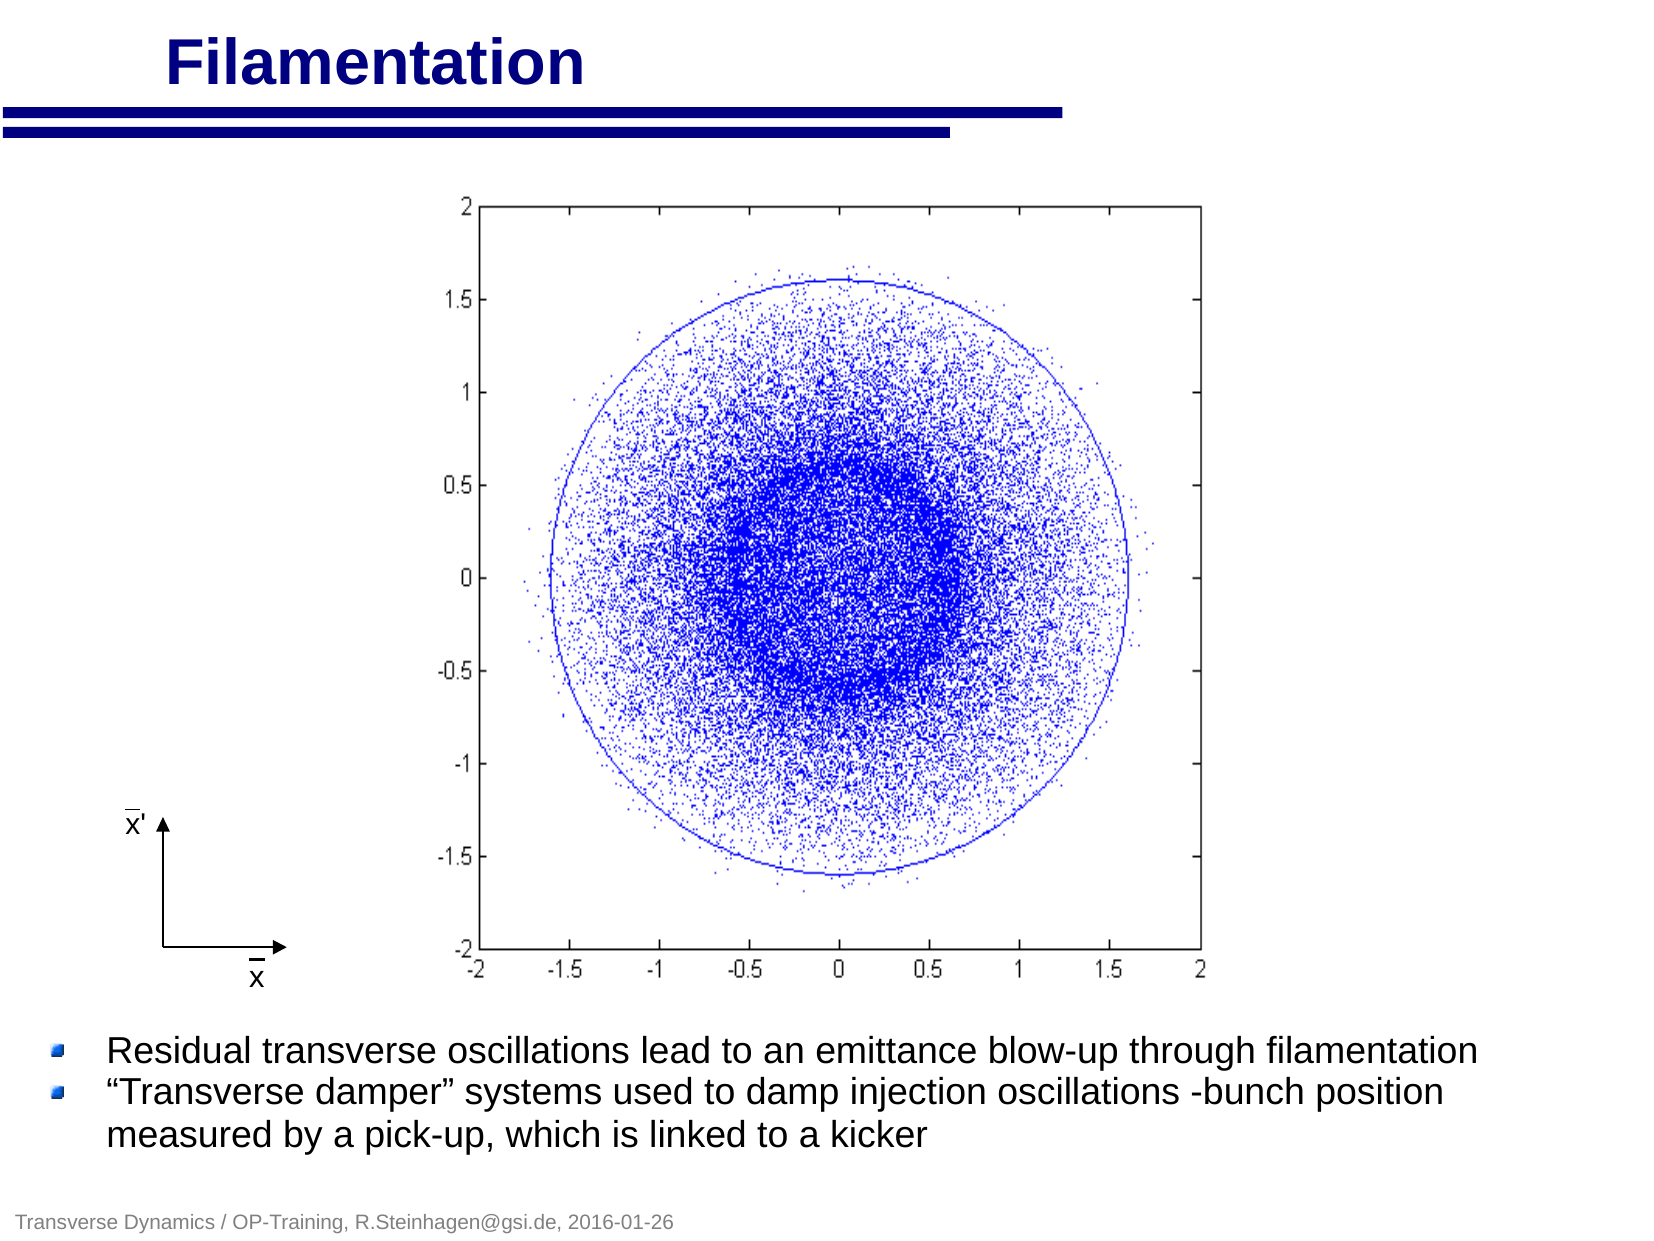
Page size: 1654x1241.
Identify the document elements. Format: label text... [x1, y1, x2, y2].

title Filamentation [165, 0, 1323, 124]
picture [358, 139, 1289, 1021]
text_box [272, 939, 287, 955]
text_box x [248, 955, 272, 996]
text_box Residual transverse oscillations lead to an emittance blow-up through filamentation “Transverse damper” systems used to damp injection oscillations -bunch position measured by a pick-up, which is linked to a kicker [35, 1021, 1619, 1192]
text_box [156, 816, 170, 832]
text_box x' [125, 807, 149, 849]
